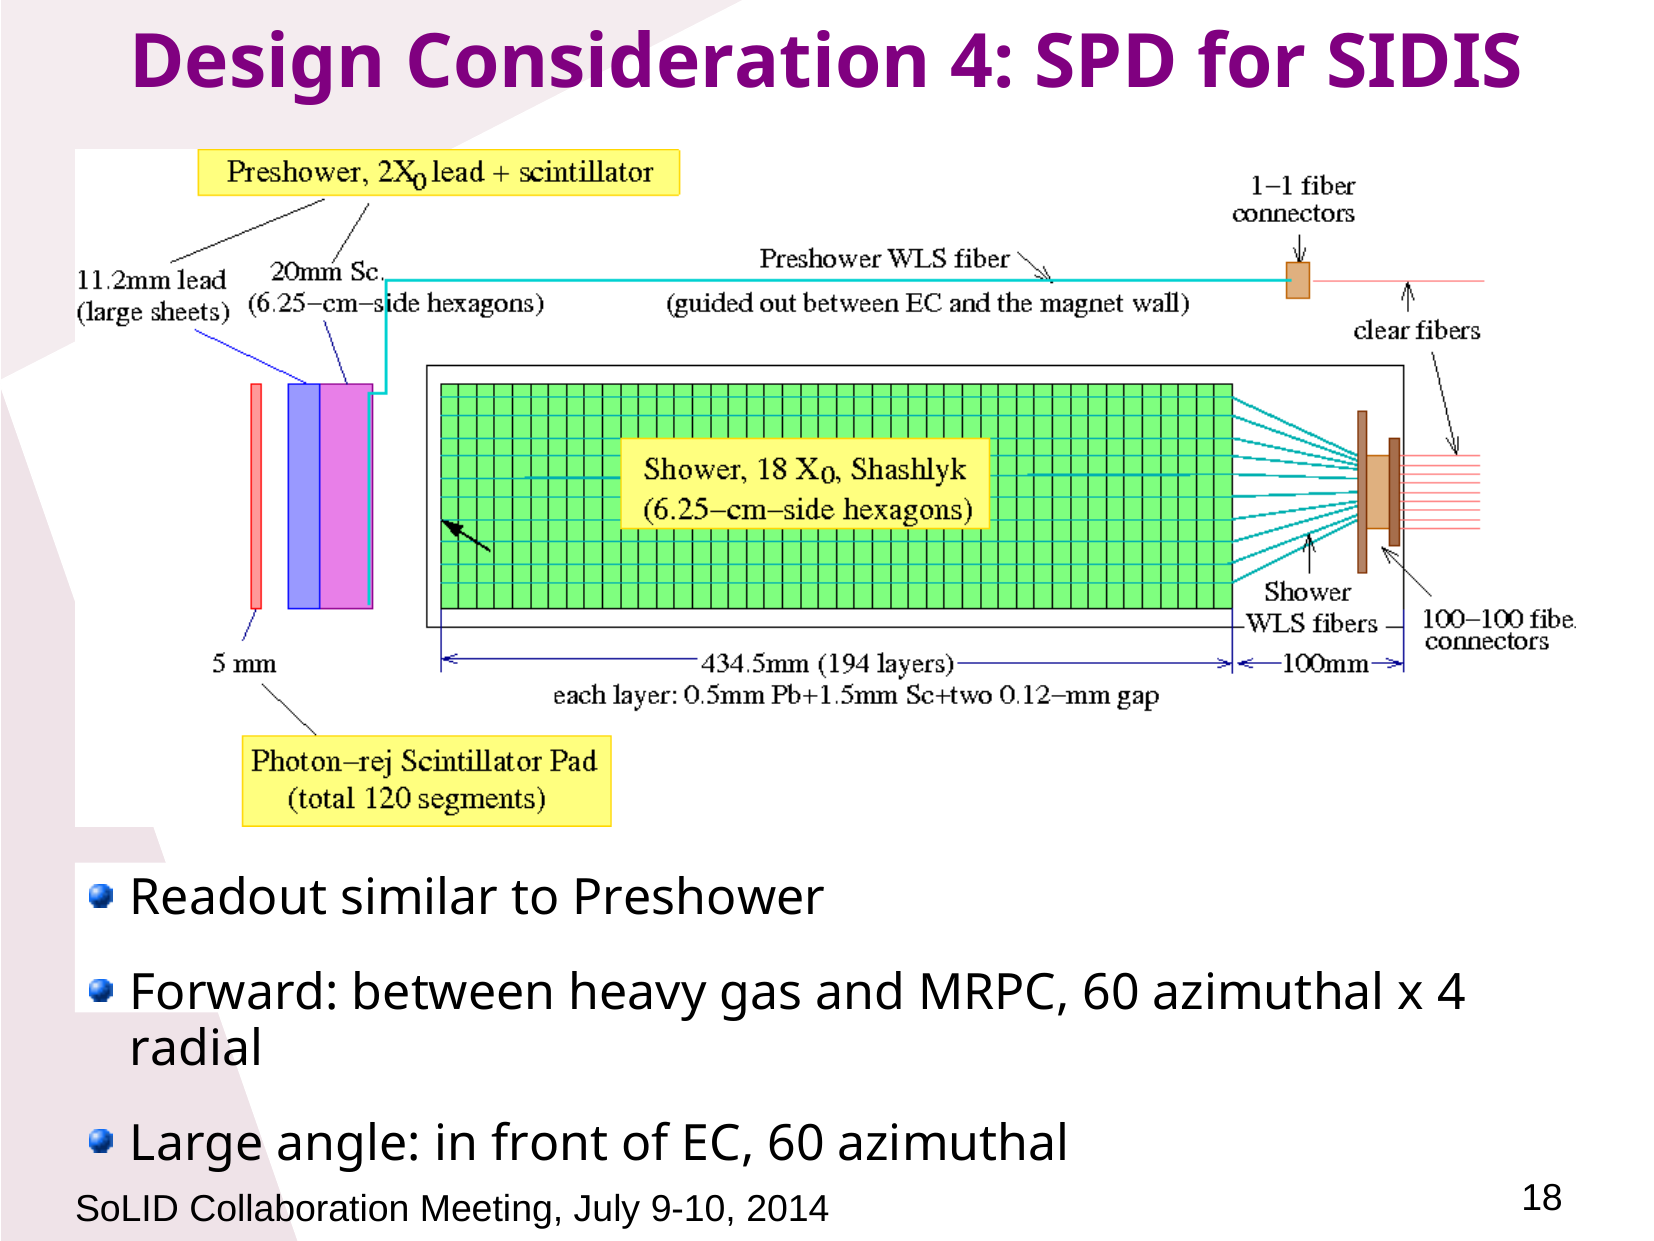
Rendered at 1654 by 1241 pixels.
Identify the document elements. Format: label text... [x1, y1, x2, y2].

text_box Readout similar to Preshower Forward: between heavy gas and MRPC, 60 azimuthal x 4 radial Large angle: in front of EC, 60 azimuthal [74, 862, 1613, 1013]
picture [89, 979, 113, 1002]
picture [89, 884, 113, 908]
picture [89, 1129, 113, 1153]
picture [75, 152, 1576, 827]
title Design Consideration 4: SPD for SIDIS [0, 13, 1653, 152]
